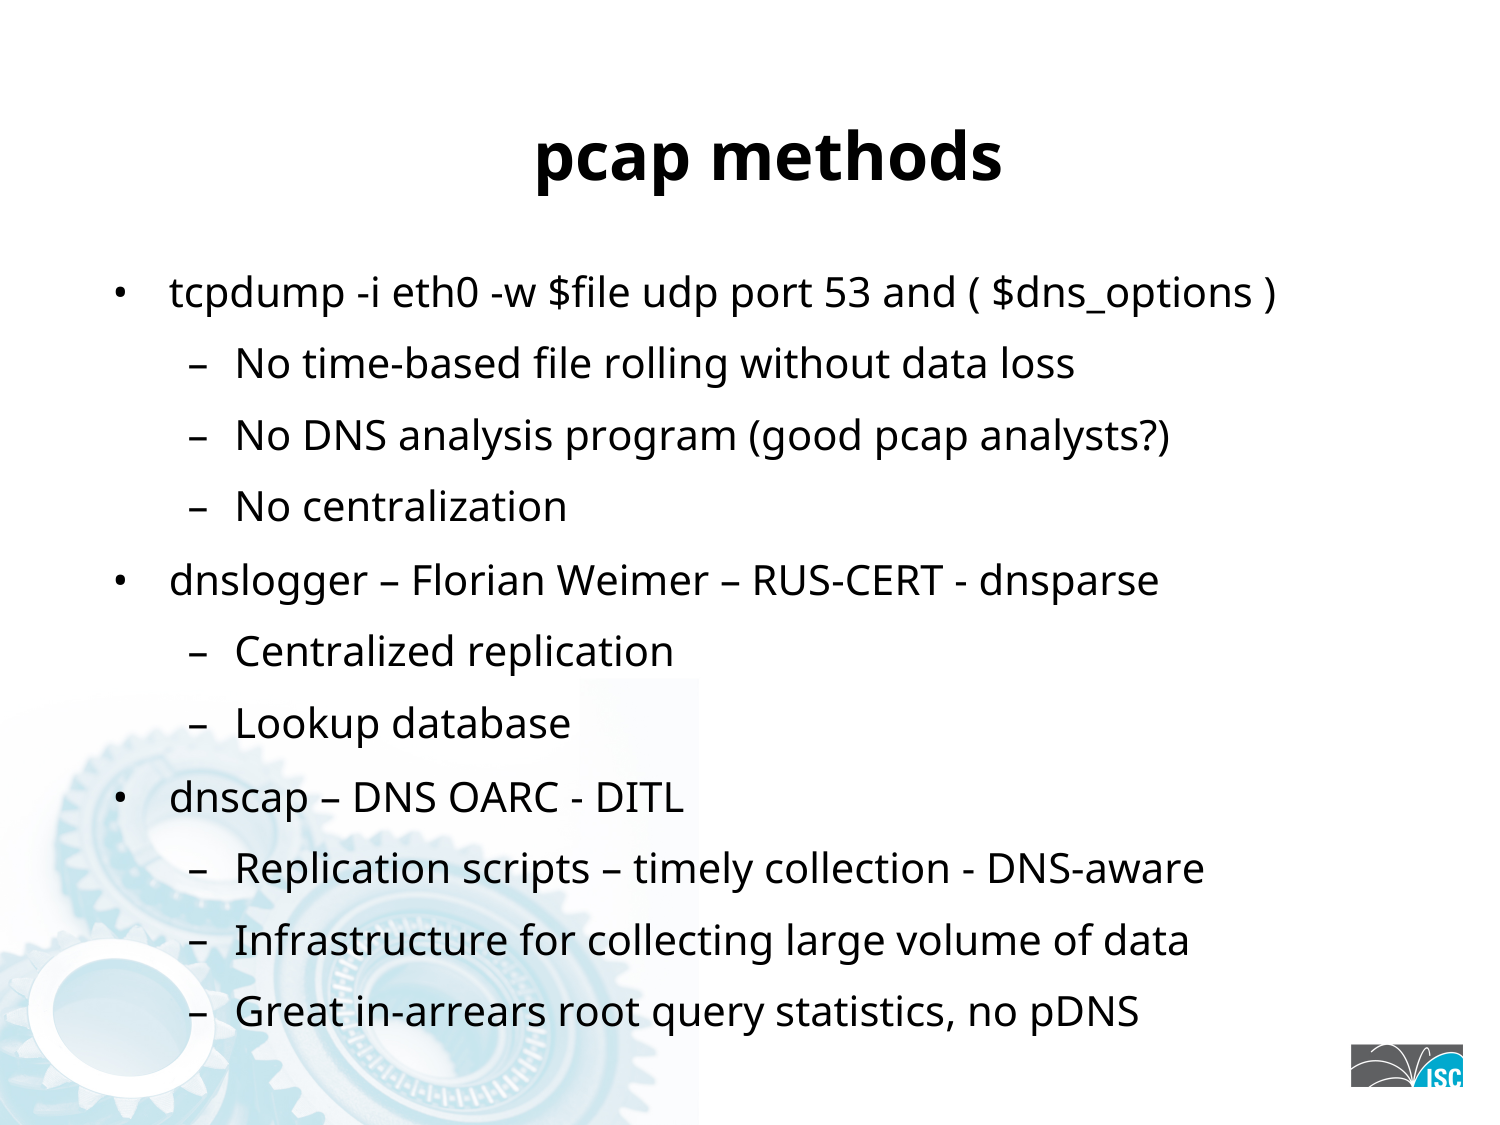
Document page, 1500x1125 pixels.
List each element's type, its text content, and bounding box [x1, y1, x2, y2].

title pcap methods [112, 47, 1426, 263]
list tcpdump -i eth0 -w $file udp port 53 and ( $dns_options ) No time-based file rolling without data loss No DNS analysis program (good pcap analysts?) No centralization dnslogger – Florian Weimer – RUS-CERT - dnsparse Centralized replication Lookup database dnscap – DNS OARC - DITL Replication scripts – timely collection - DNS-aware Infrastructure for collecting large volume of data Great in-arrears root query statistics, no pDNS [112, 262, 1355, 1021]
picture [0, 0, 1500, 1125]
